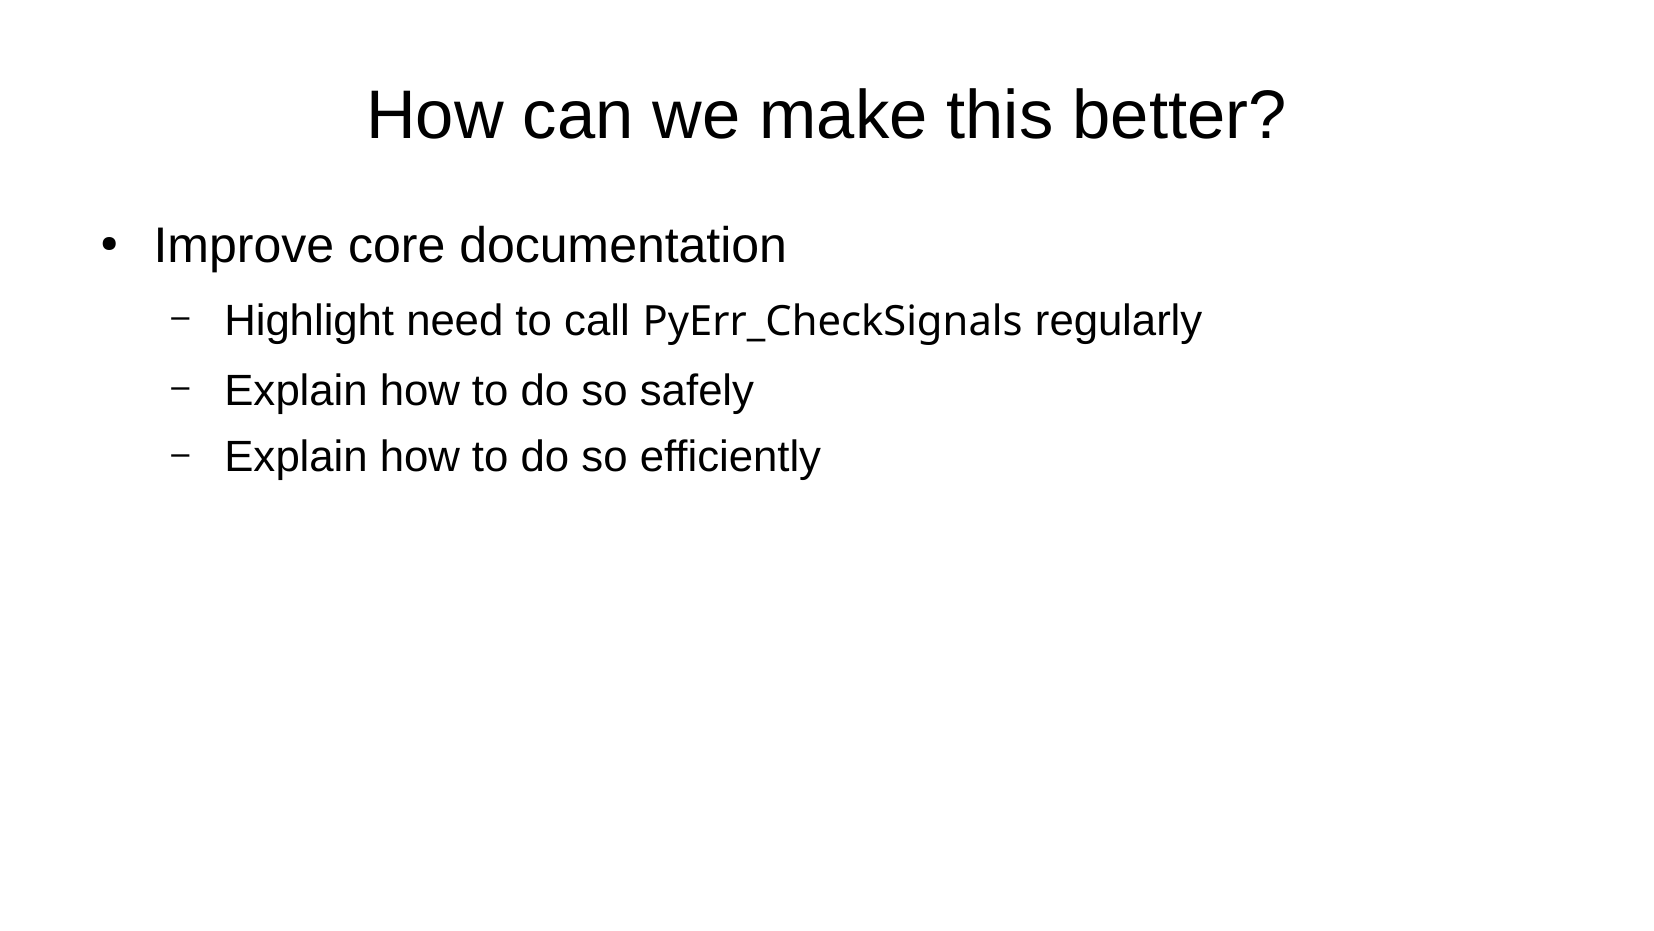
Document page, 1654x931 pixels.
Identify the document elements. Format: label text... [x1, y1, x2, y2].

list Improve core documentation Highlight need to call PyErr_CheckSignals regularly Explain how to do so safely Explain how to do so efficiently [82, 217, 1571, 758]
title How can we make this better? [82, 37, 1571, 193]
